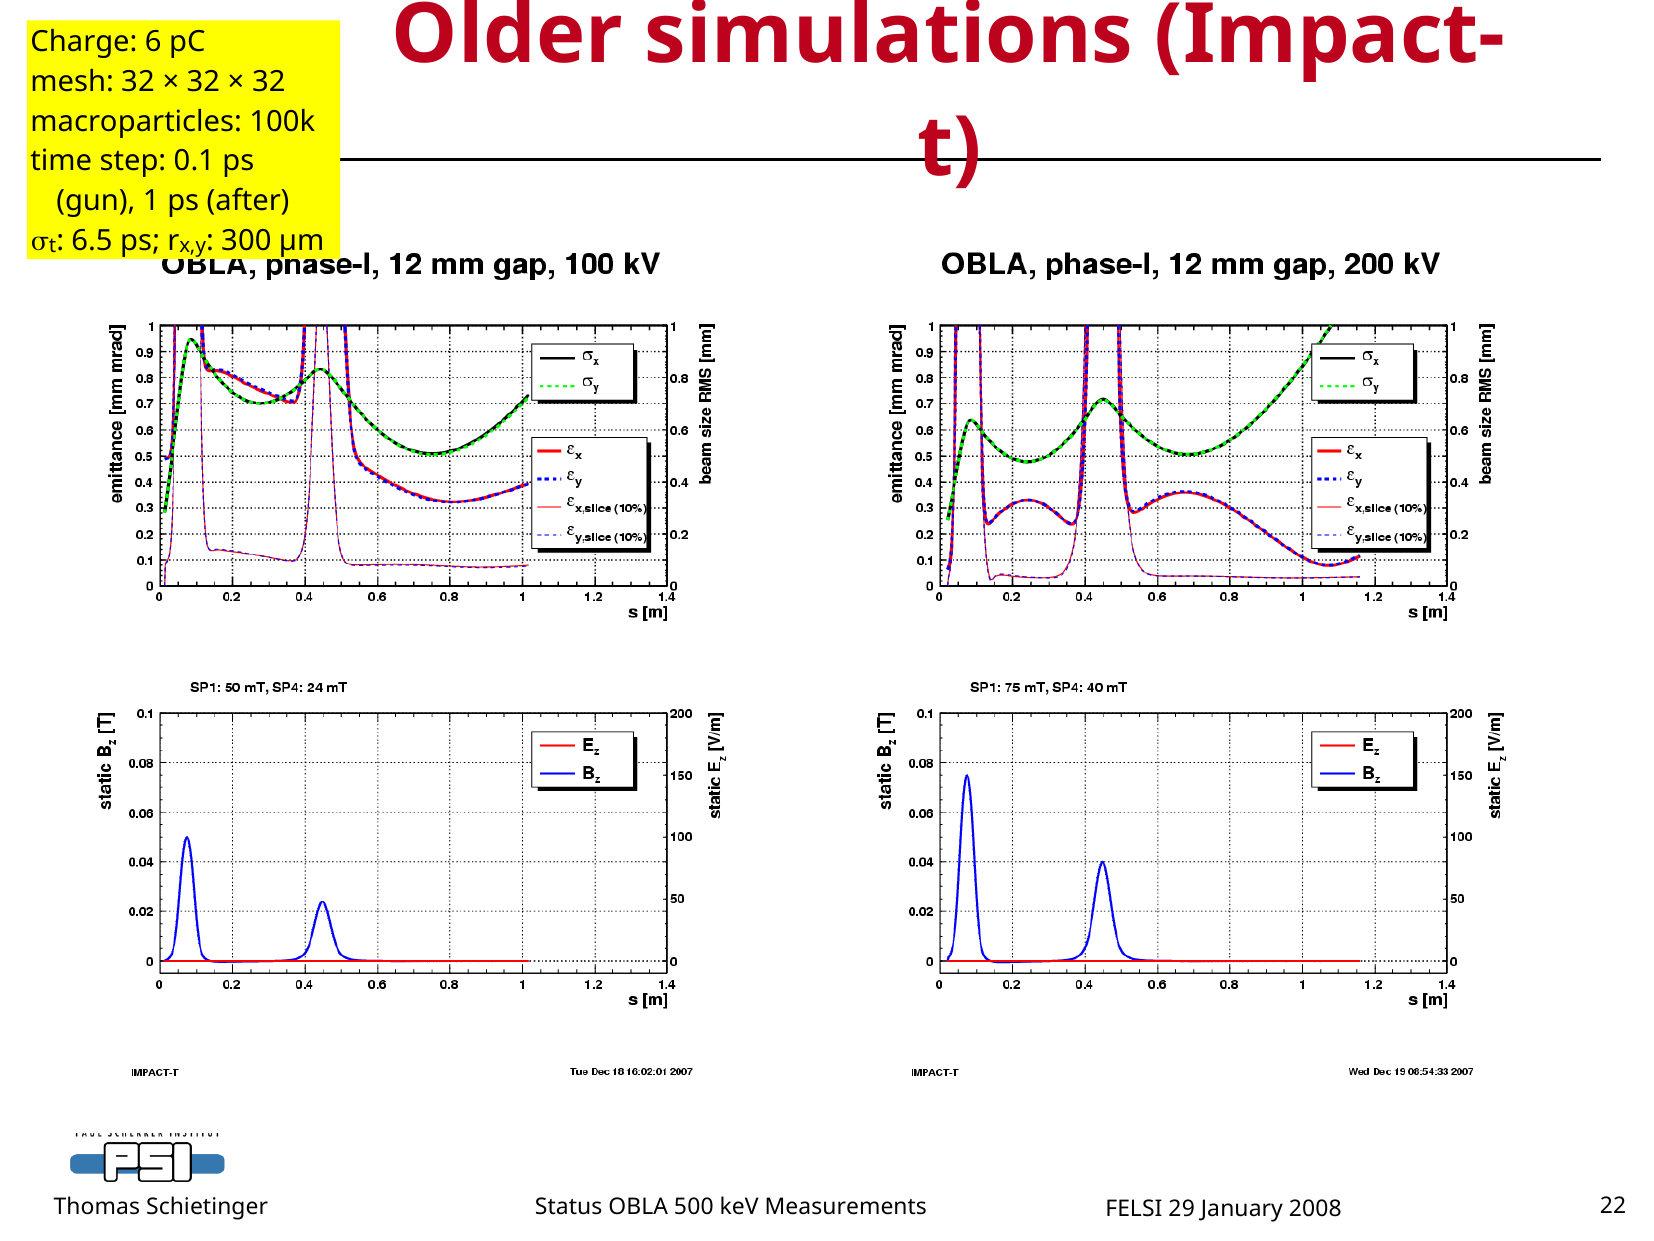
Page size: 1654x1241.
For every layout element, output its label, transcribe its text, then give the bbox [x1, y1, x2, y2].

picture [817, 217, 1568, 1133]
title Older simulations (Impact-t) [360, 17, 1538, 156]
text_box Charge: 6 pC mesh: 32 × 32 × 32 macroparticles: 100k time step: 0.1 ps (gun), 1 ps (after) t: 6.5 ps; rx,y: 300 µm [26, 20, 341, 245]
picture [37, 217, 788, 1190]
